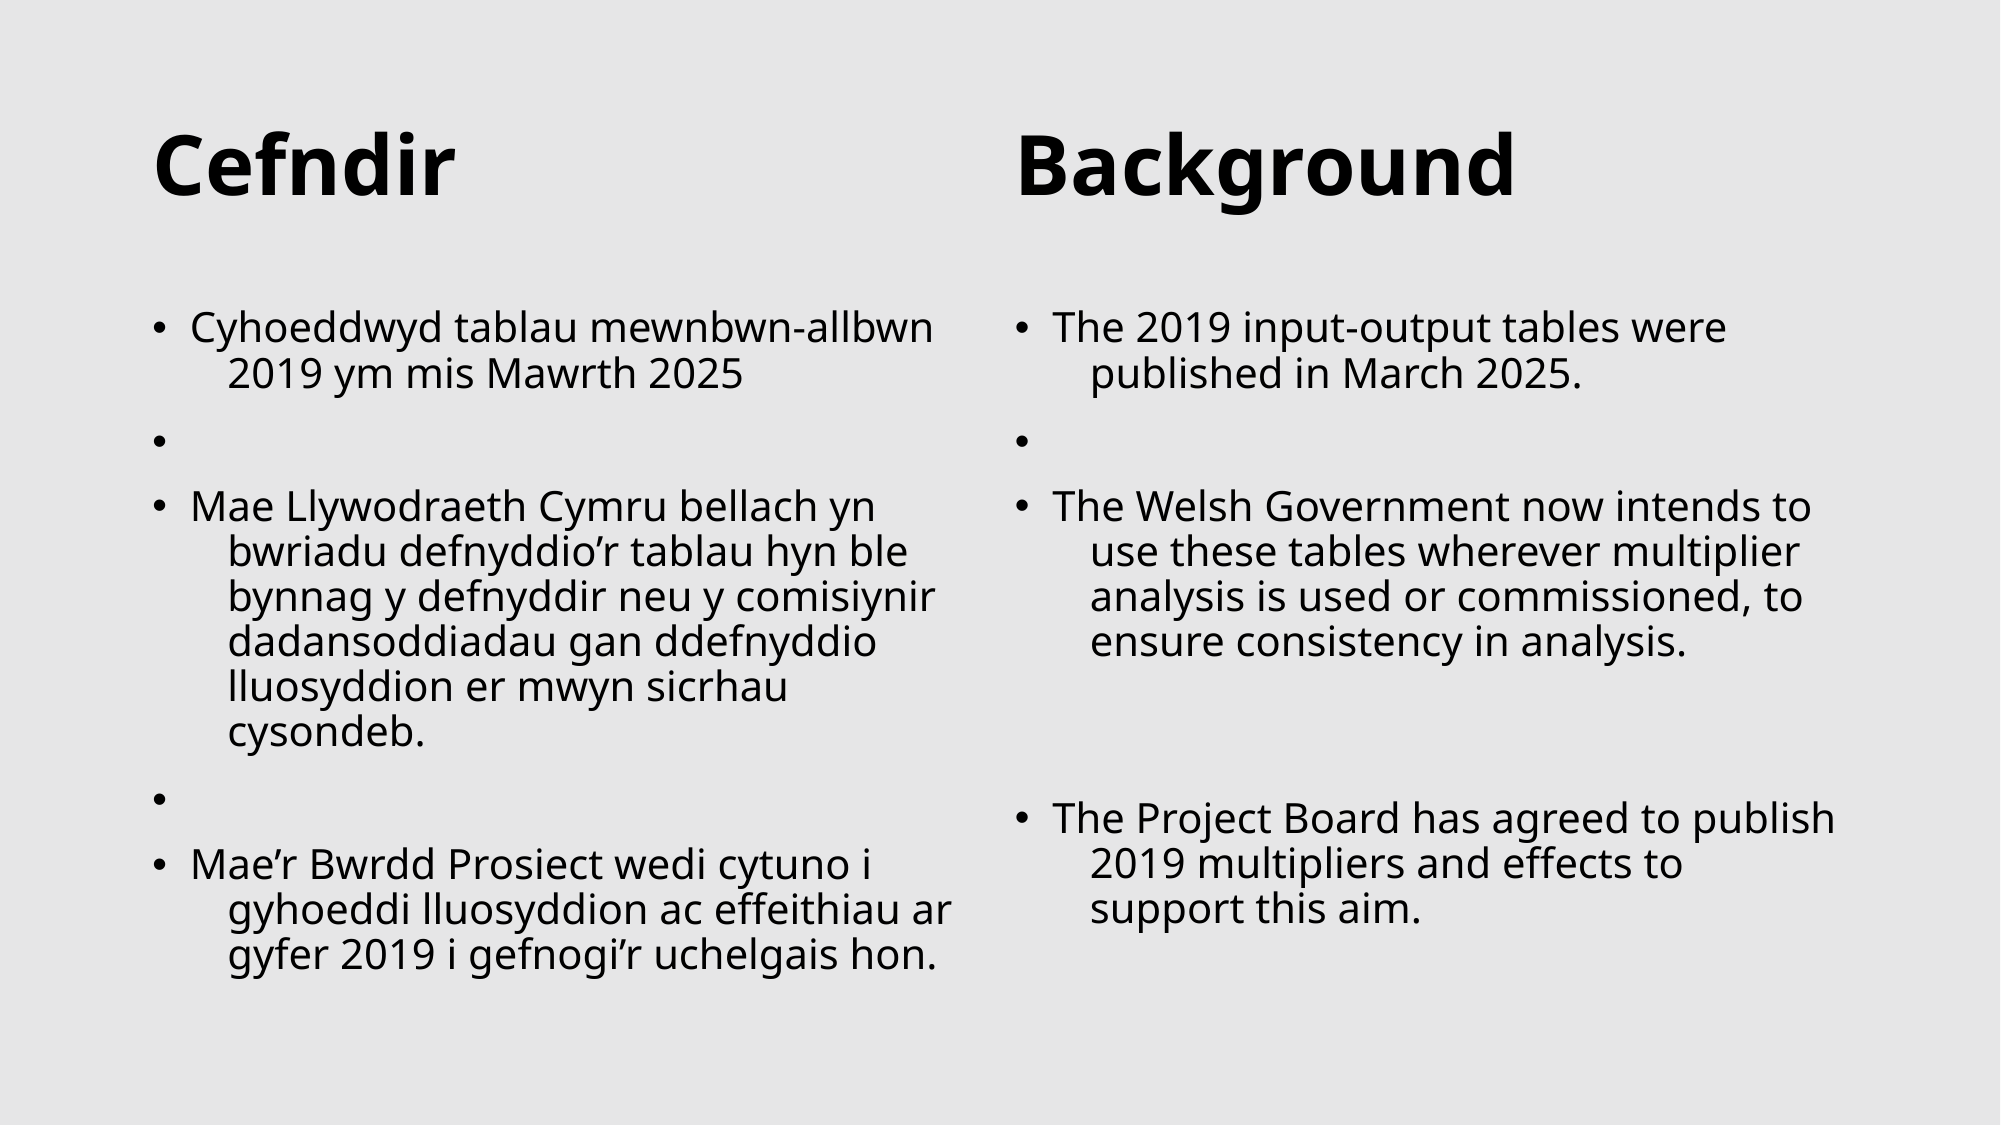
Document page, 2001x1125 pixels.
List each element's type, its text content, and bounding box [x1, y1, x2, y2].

text_box Background [1000, 59, 1863, 278]
list Cyhoeddwyd tablau mewnbwn-allbwn 2019 ym mis Mawrth 2025 Mae Llywodraeth Cymru bellach yn bwriadu defnyddio’r tablau hyn ble bynnag y defnyddir neu y comisiynir dadansoddiadau gan ddefnyddio lluosyddion er mwyn sicrhau cysondeb. Mae’r Bwrdd Prosiect wedi cytuno i gyhoeddi lluosyddion ac effeithiau ar gyfer 2019 i gefnogi’r uchelgais hon. [137, 299, 982, 1014]
text_box The 2019 input-output tables were published in March 2025. The Welsh Government now intends to use these tables wherever multiplier analysis is used or commissioned, to ensure consistency in analysis. The Project Board has agreed to publish 2019 multipliers and effects to support this aim. [999, 299, 1863, 1014]
title Cefndir [137, 59, 1000, 278]
